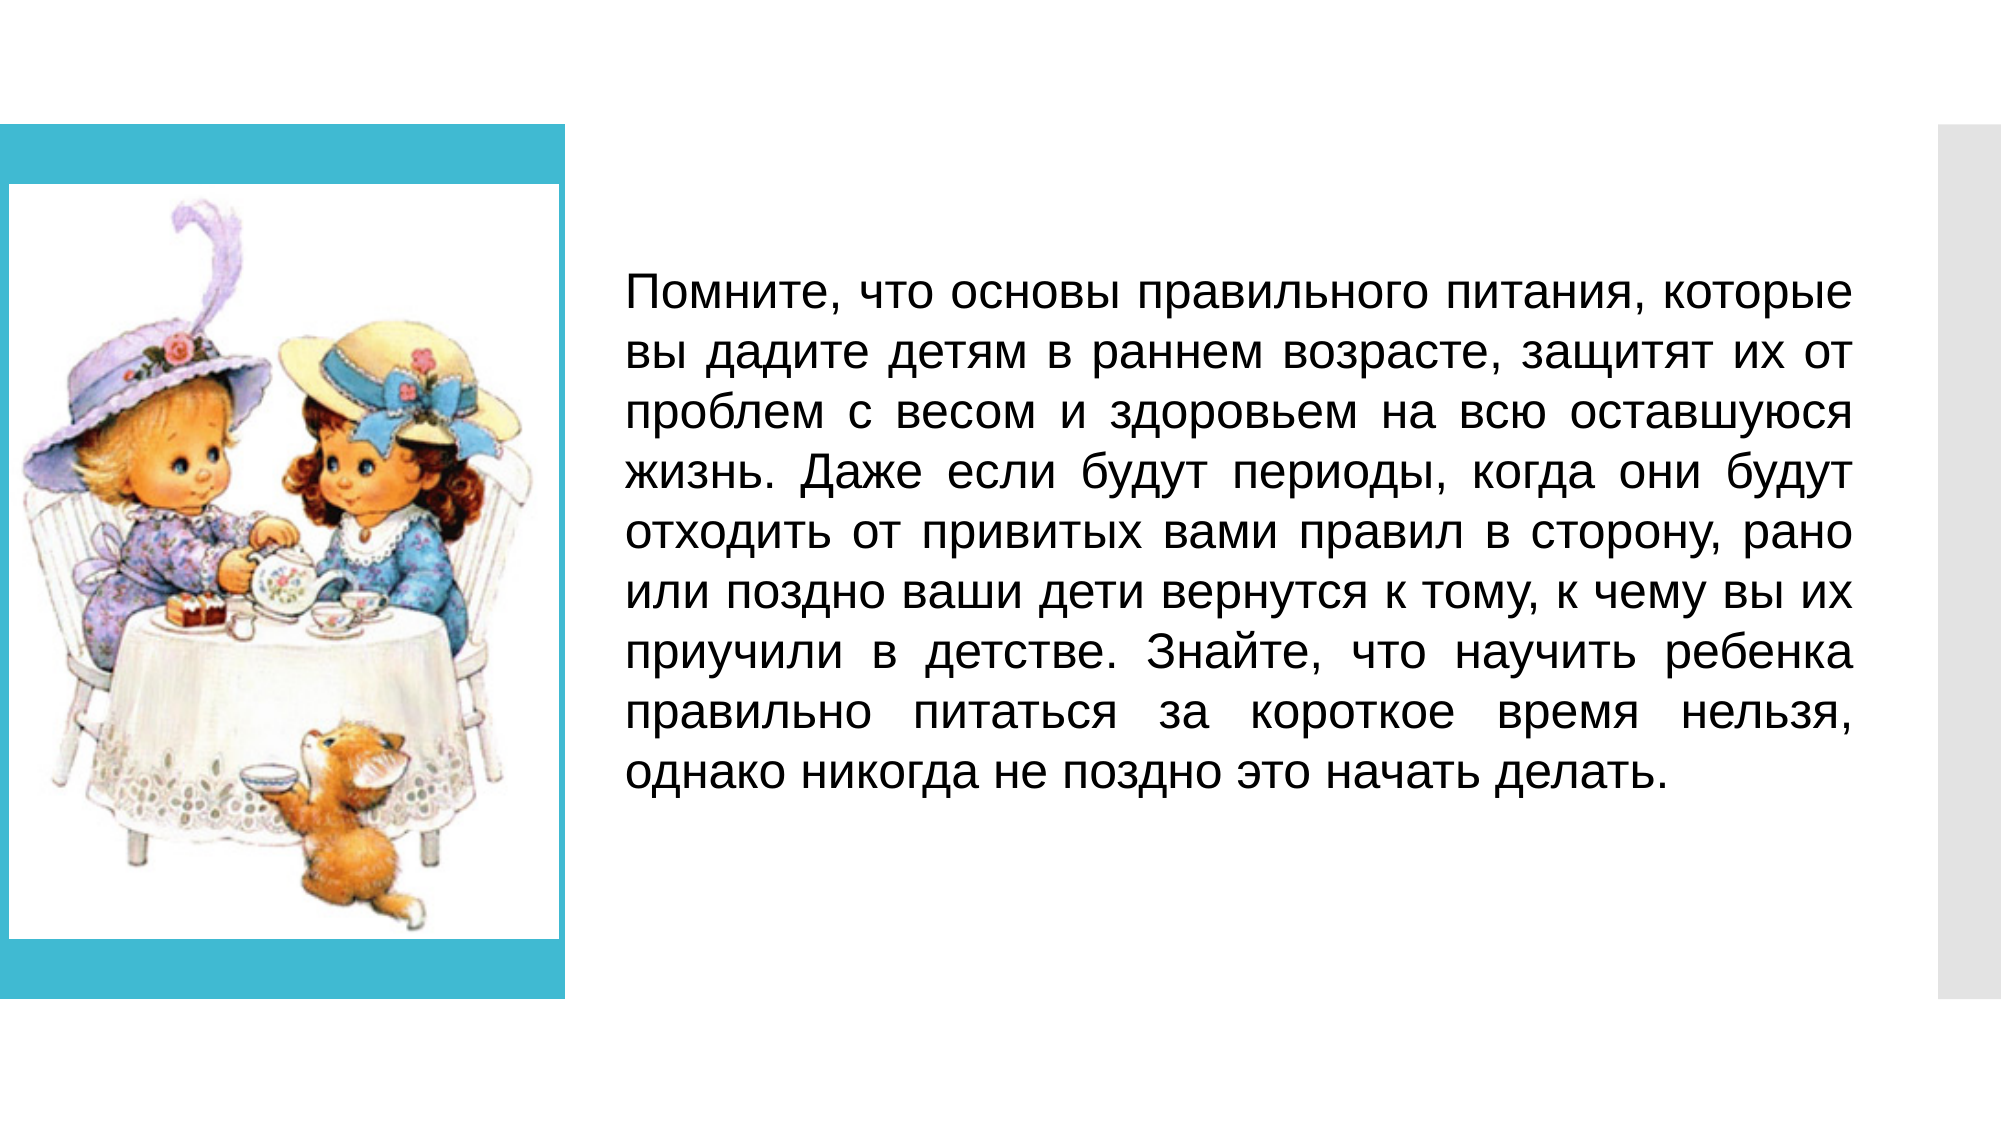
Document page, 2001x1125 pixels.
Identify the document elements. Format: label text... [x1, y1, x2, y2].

picture [9, 184, 559, 939]
text_box Помните, что основы правильного питания, которые вы дадите детям в раннем возрасте, защитят их от проблем с весом и здоровьем на всю оставшуюся жизнь. Даже если будут периоды, когда они будут отходить от привитых вами правил в сторону, рано или поздно ваши дети вернутся к тому, к чему вы их приучили в детстве. Знайте, что научить ребенка правильно питаться за короткое время нельзя, однако никогда не поздно это начать делать. [609, 251, 1869, 812]
